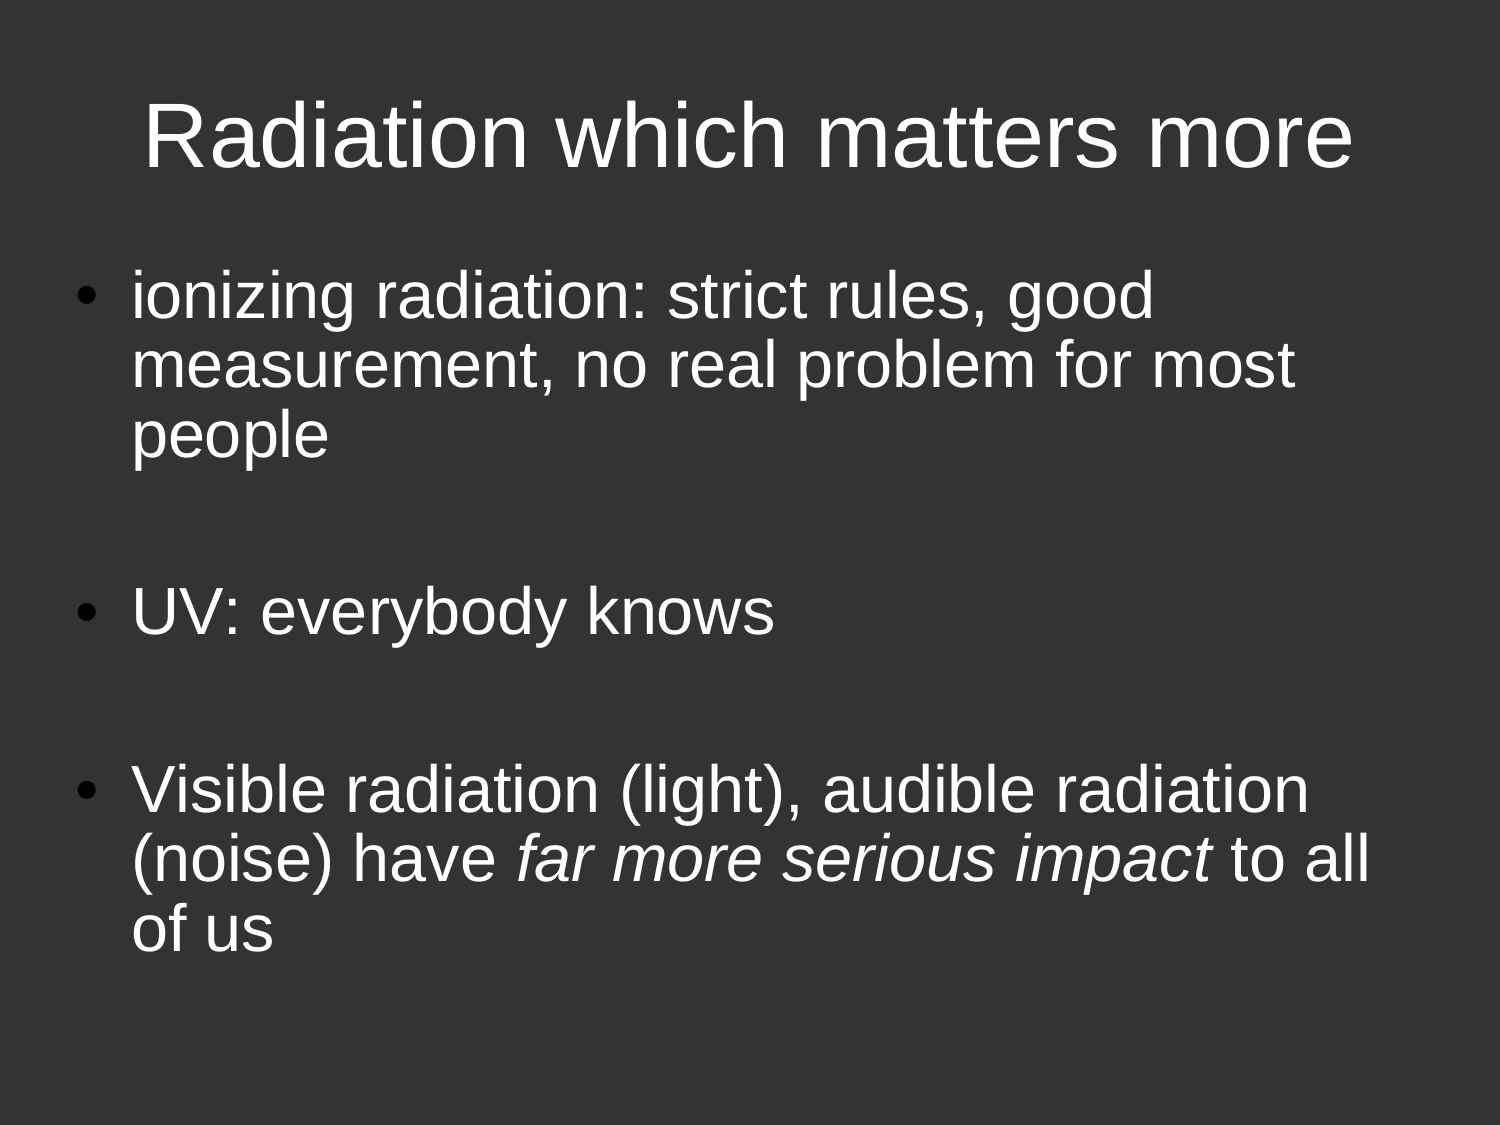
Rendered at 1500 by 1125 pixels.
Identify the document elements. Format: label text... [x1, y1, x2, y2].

list ionizing radiation: strict rules, good measurement, no real problem for most people UV: everybody knows Visible radiation (light), audible radiation (noise) have far more serious impact to all of us [75, 262, 1425, 1005]
title Radiation which matters more [75, 21, 1425, 257]
